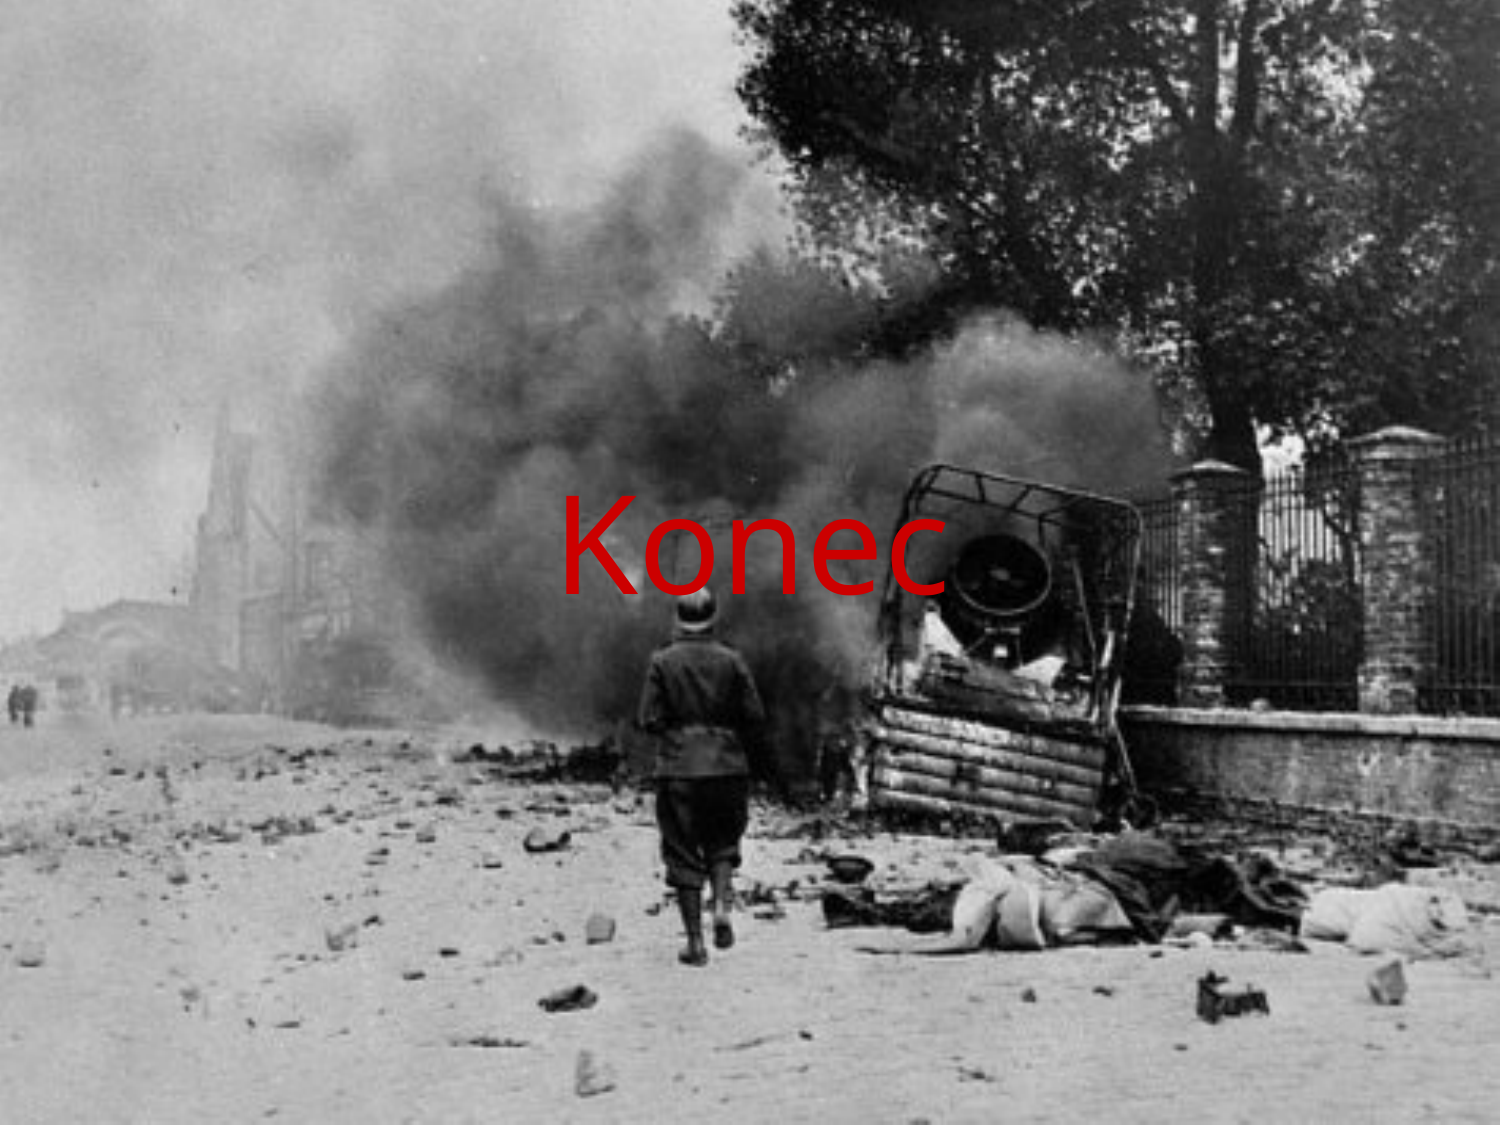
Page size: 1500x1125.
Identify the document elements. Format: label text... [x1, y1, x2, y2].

picture [0, 0, 1500, 1125]
list Konec [76, 467, 1427, 610]
